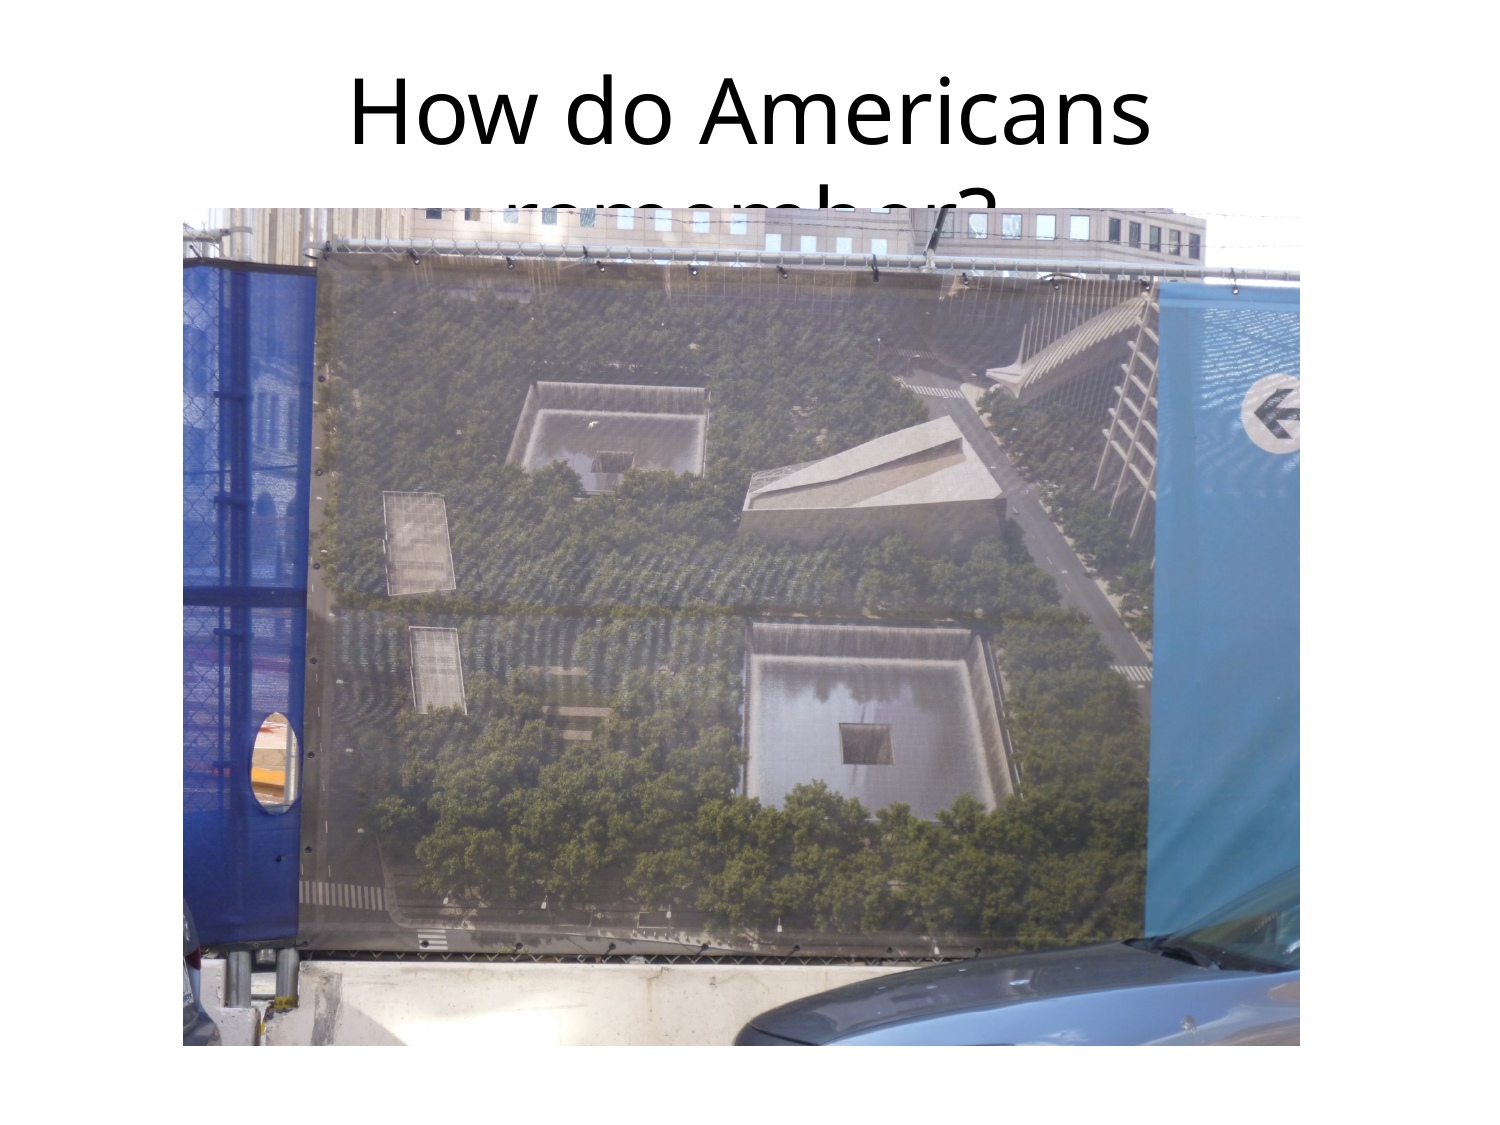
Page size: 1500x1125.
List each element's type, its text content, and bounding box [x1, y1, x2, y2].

picture [183, 208, 1300, 1046]
title How do Americans remember? [75, 45, 1426, 233]
